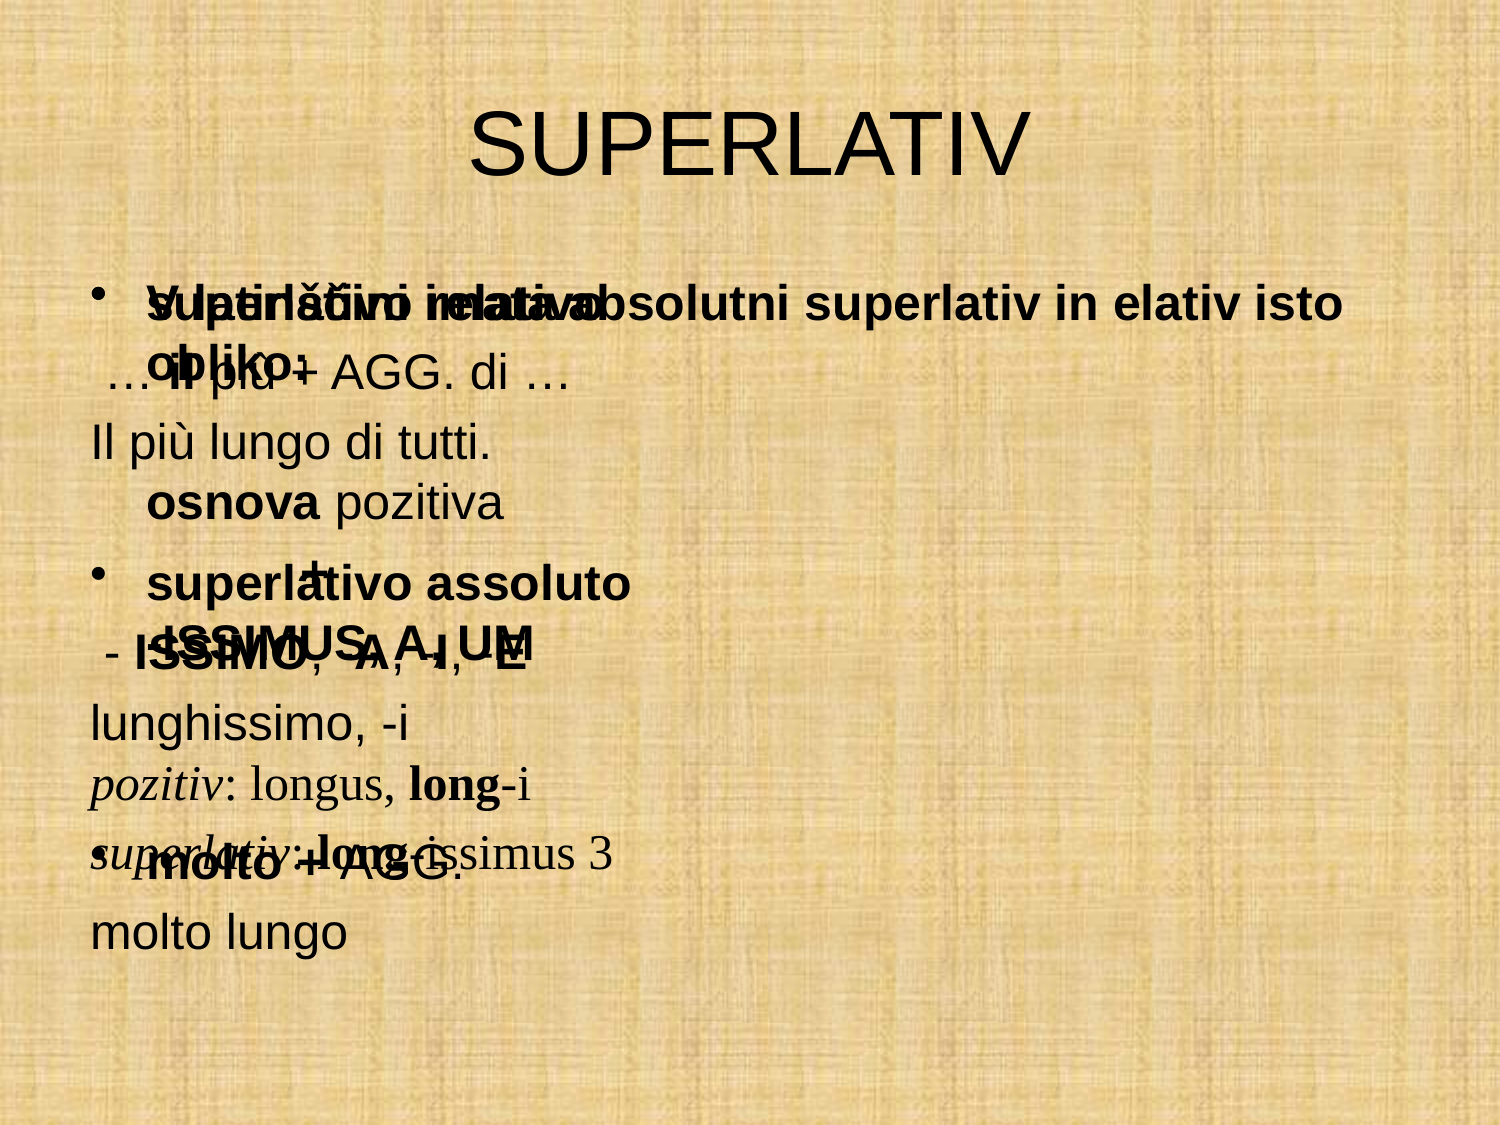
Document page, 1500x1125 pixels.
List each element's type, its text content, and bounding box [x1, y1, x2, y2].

picture [0, 0, 1500, 1125]
list V latinščini imata absolutni superlativ in elativ isto obliko: osnova pozitiva + -ISSIMUS, A, UM pozitiv: longus, long-i superlativ: long-issimus 3 [75, 262, 1425, 1005]
title SUPERLATIV [75, 45, 1425, 233]
